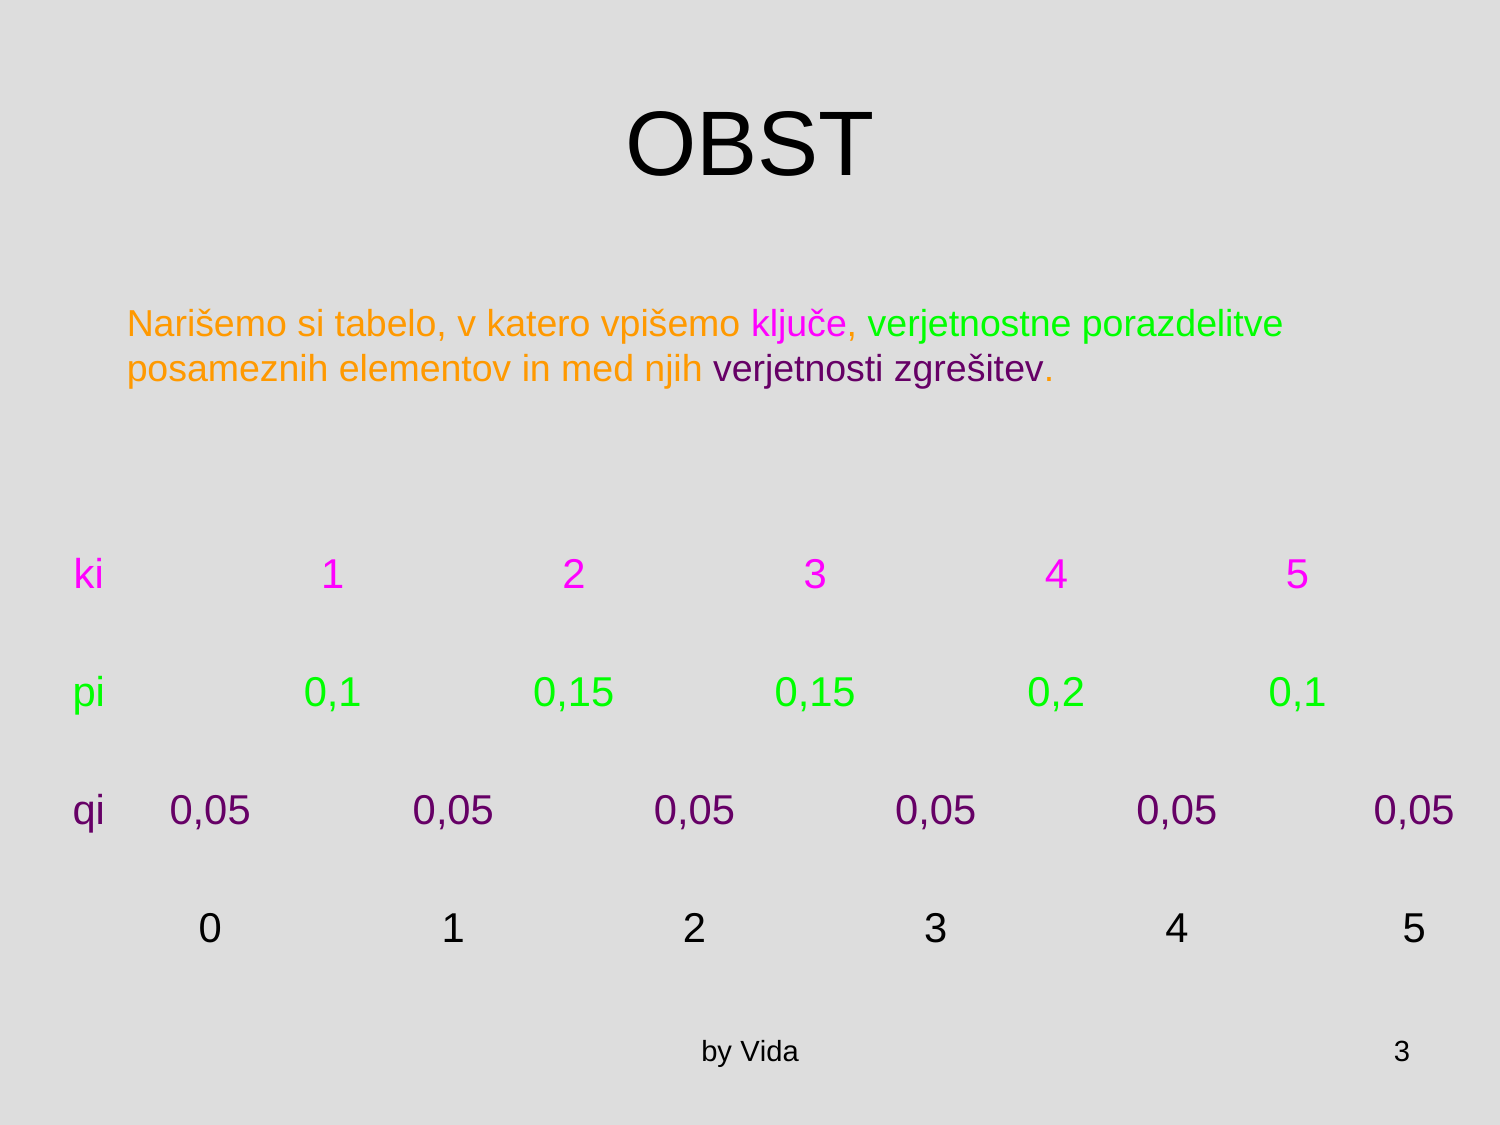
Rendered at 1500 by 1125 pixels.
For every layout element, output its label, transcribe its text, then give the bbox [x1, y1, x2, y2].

table_cell 0,05 [393, 775, 514, 893]
table_header 1 [272, 539, 393, 657]
table_cell 5 [1358, 893, 1471, 1011]
table_header ki [29, 539, 148, 657]
table_cell [996, 775, 1117, 893]
table_header [148, 539, 272, 657]
table_cell [1117, 657, 1237, 775]
text_box <number> [1074, 1024, 1426, 1103]
text_box by Vida [512, 1024, 988, 1103]
table_cell [1358, 657, 1471, 775]
table_cell [755, 775, 875, 893]
table_cell [272, 775, 393, 893]
table_cell 1 [393, 893, 514, 1011]
table_cell 0,05 [634, 775, 755, 893]
table_cell 2 [634, 893, 755, 1011]
table_header [393, 539, 514, 657]
table_cell [514, 893, 634, 1011]
table_cell 0 [148, 893, 272, 1011]
table_cell 0,05 [1358, 775, 1471, 893]
table_cell [148, 657, 272, 775]
table_cell 0,05 [875, 775, 996, 893]
table_cell 4 [1117, 893, 1237, 1011]
table_cell qi [29, 775, 148, 893]
table_header [1117, 539, 1237, 657]
table_header 5 [1237, 539, 1358, 657]
table_header 2 [514, 539, 634, 657]
table_header 4 [996, 539, 1117, 657]
table_cell 0,05 [148, 775, 272, 893]
table_cell [1237, 893, 1358, 1011]
text_box Narišemo si tabelo, v katero vpišemo ključe, verjetnostne porazdelitve posameznih elementov in med njih verjetnosti zgrešitev. [112, 290, 1447, 397]
table_cell [755, 893, 875, 1011]
table_header [1358, 539, 1471, 657]
table_cell 0,2 [996, 657, 1117, 775]
table_cell 0,15 [755, 657, 875, 775]
table_cell 3 [875, 893, 996, 1011]
table_header [634, 539, 755, 657]
table_cell [272, 893, 393, 1011]
table_cell [875, 657, 996, 775]
table_cell [514, 775, 634, 893]
table_cell [996, 893, 1117, 1011]
table_cell 0,05 [1117, 775, 1237, 893]
table_cell [29, 893, 148, 1011]
table_cell [1237, 775, 1358, 893]
table_header [875, 539, 996, 657]
table_cell [393, 657, 514, 775]
title OBST [75, 45, 1426, 233]
table_cell [634, 657, 755, 775]
table_cell 0,1 [272, 657, 393, 775]
table_cell 0,1 [1237, 657, 1358, 775]
table_header 3 [755, 539, 875, 657]
table_cell pi [29, 657, 148, 775]
table_cell 0,15 [514, 657, 634, 775]
